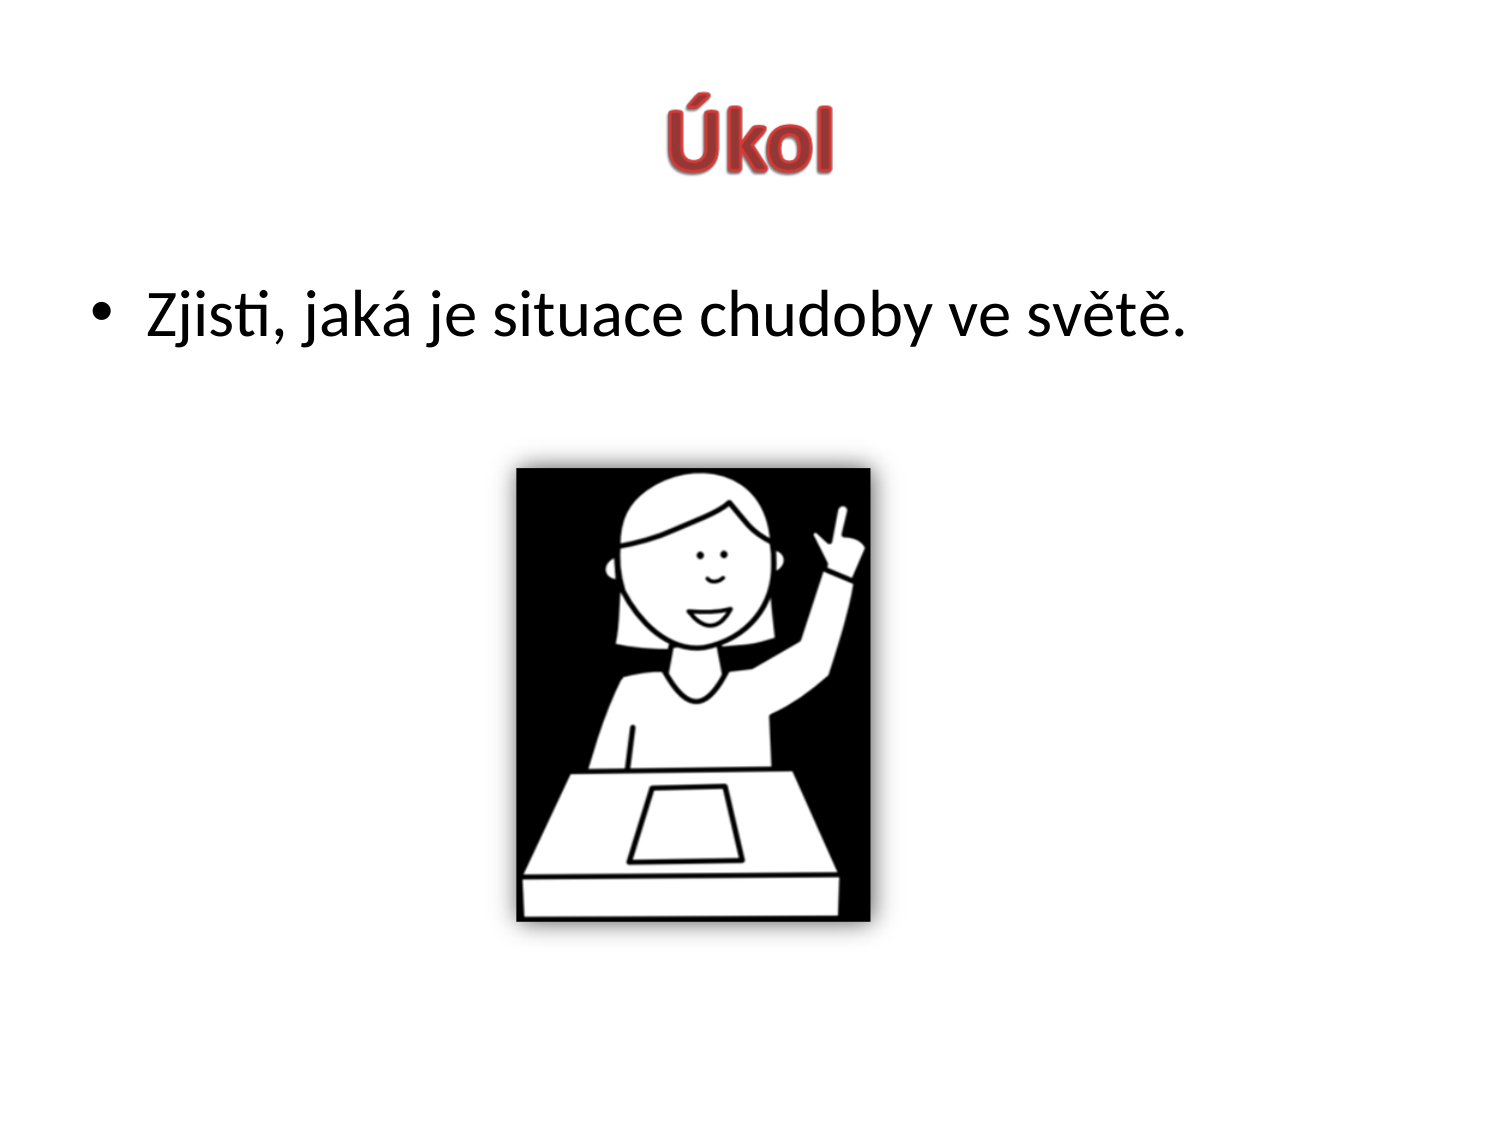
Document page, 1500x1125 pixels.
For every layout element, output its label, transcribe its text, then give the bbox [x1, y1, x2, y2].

picture [75, 44, 1426, 234]
picture [478, 432, 909, 958]
list Zjisti, jaká je situace chudoby ve světě. [75, 262, 1426, 1005]
